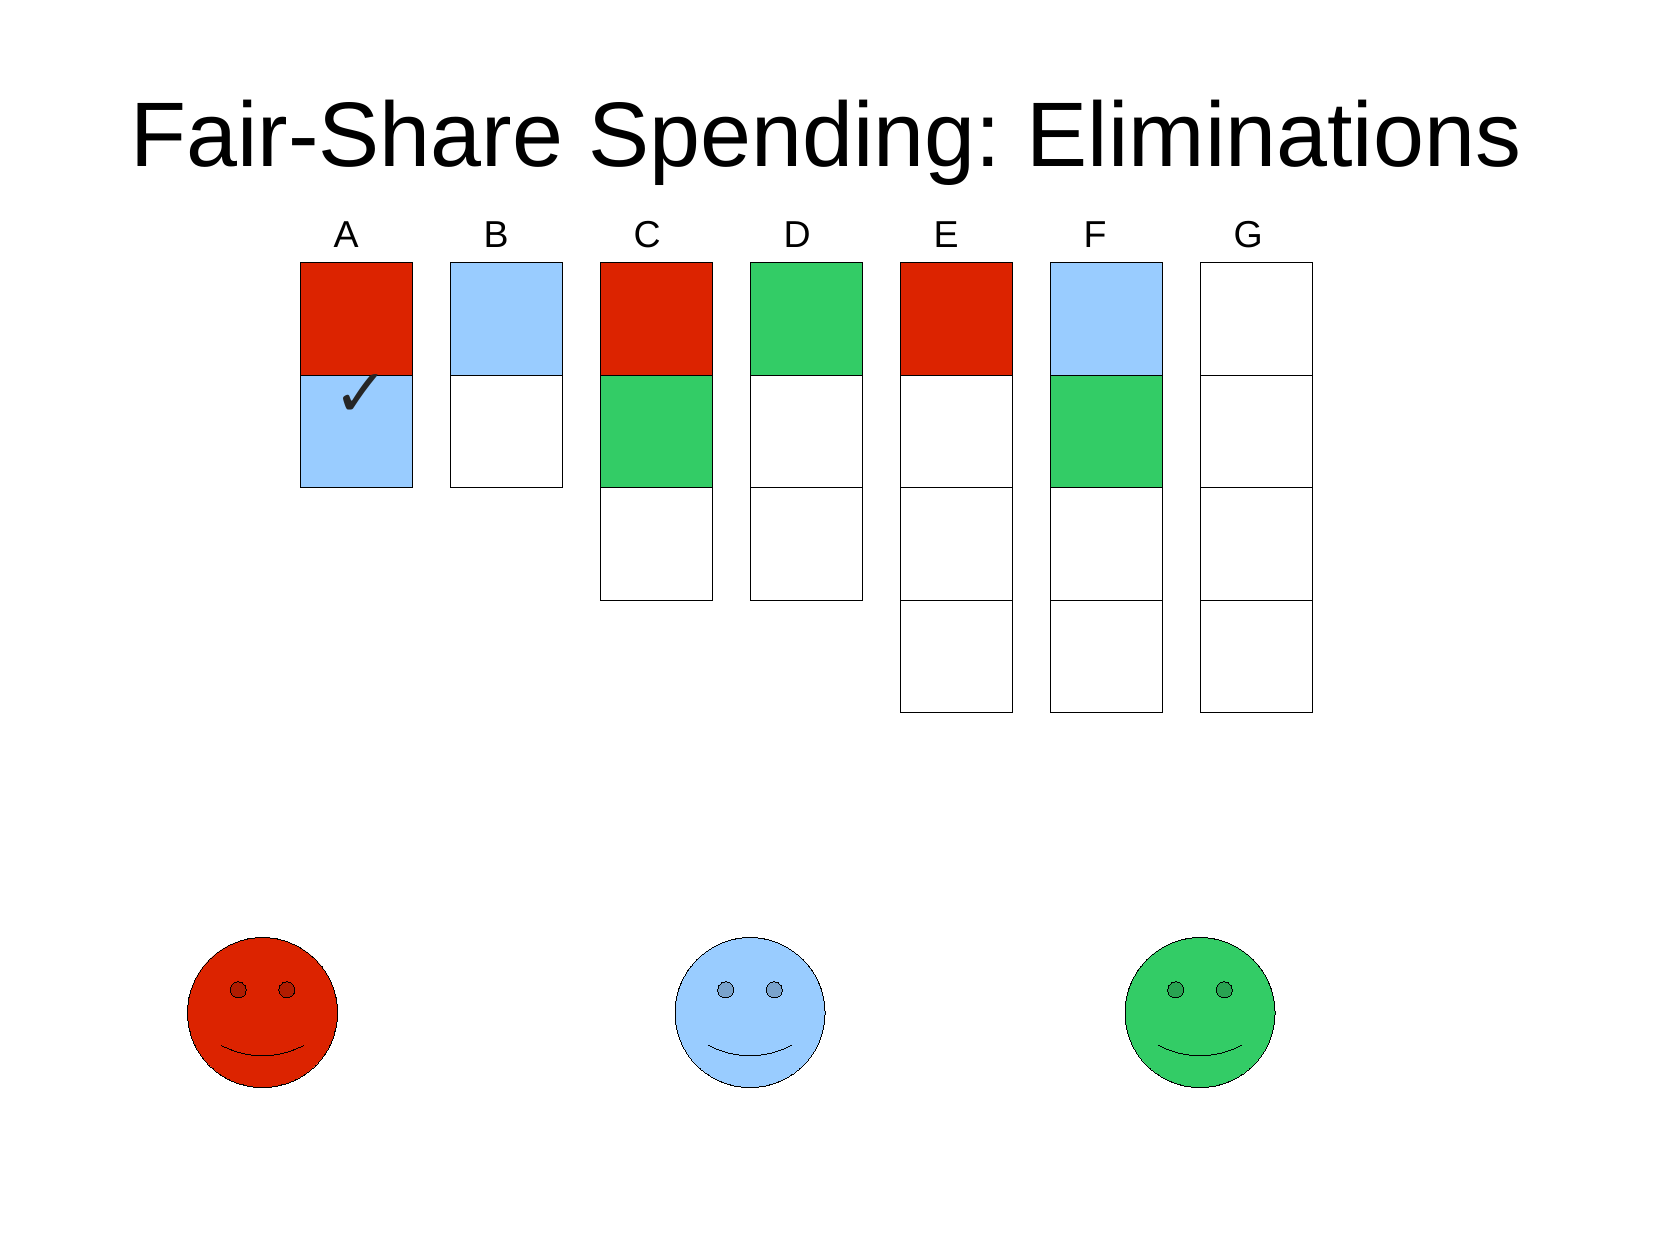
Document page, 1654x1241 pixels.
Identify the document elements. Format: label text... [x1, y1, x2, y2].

text_box [450, 262, 563, 488]
title Fair-Share Spending: Eliminations [82, 31, 1571, 239]
text_box [900, 262, 1013, 713]
text_box [600, 262, 713, 601]
text_box G [1218, 205, 1276, 263]
text_box [1200, 262, 1313, 713]
text_box [750, 262, 863, 601]
text_box [187, 937, 338, 1088]
text_box B [468, 206, 526, 264]
text_box ✓ [318, 337, 413, 431]
text_box D [768, 205, 826, 263]
text_box [1050, 262, 1163, 713]
text_box [300, 262, 413, 488]
text_box C [618, 205, 675, 263]
text_box E [918, 206, 975, 264]
text_box [675, 937, 826, 1088]
text_box F [1068, 206, 1126, 264]
text_box A [318, 206, 376, 264]
text_box [1125, 937, 1276, 1088]
